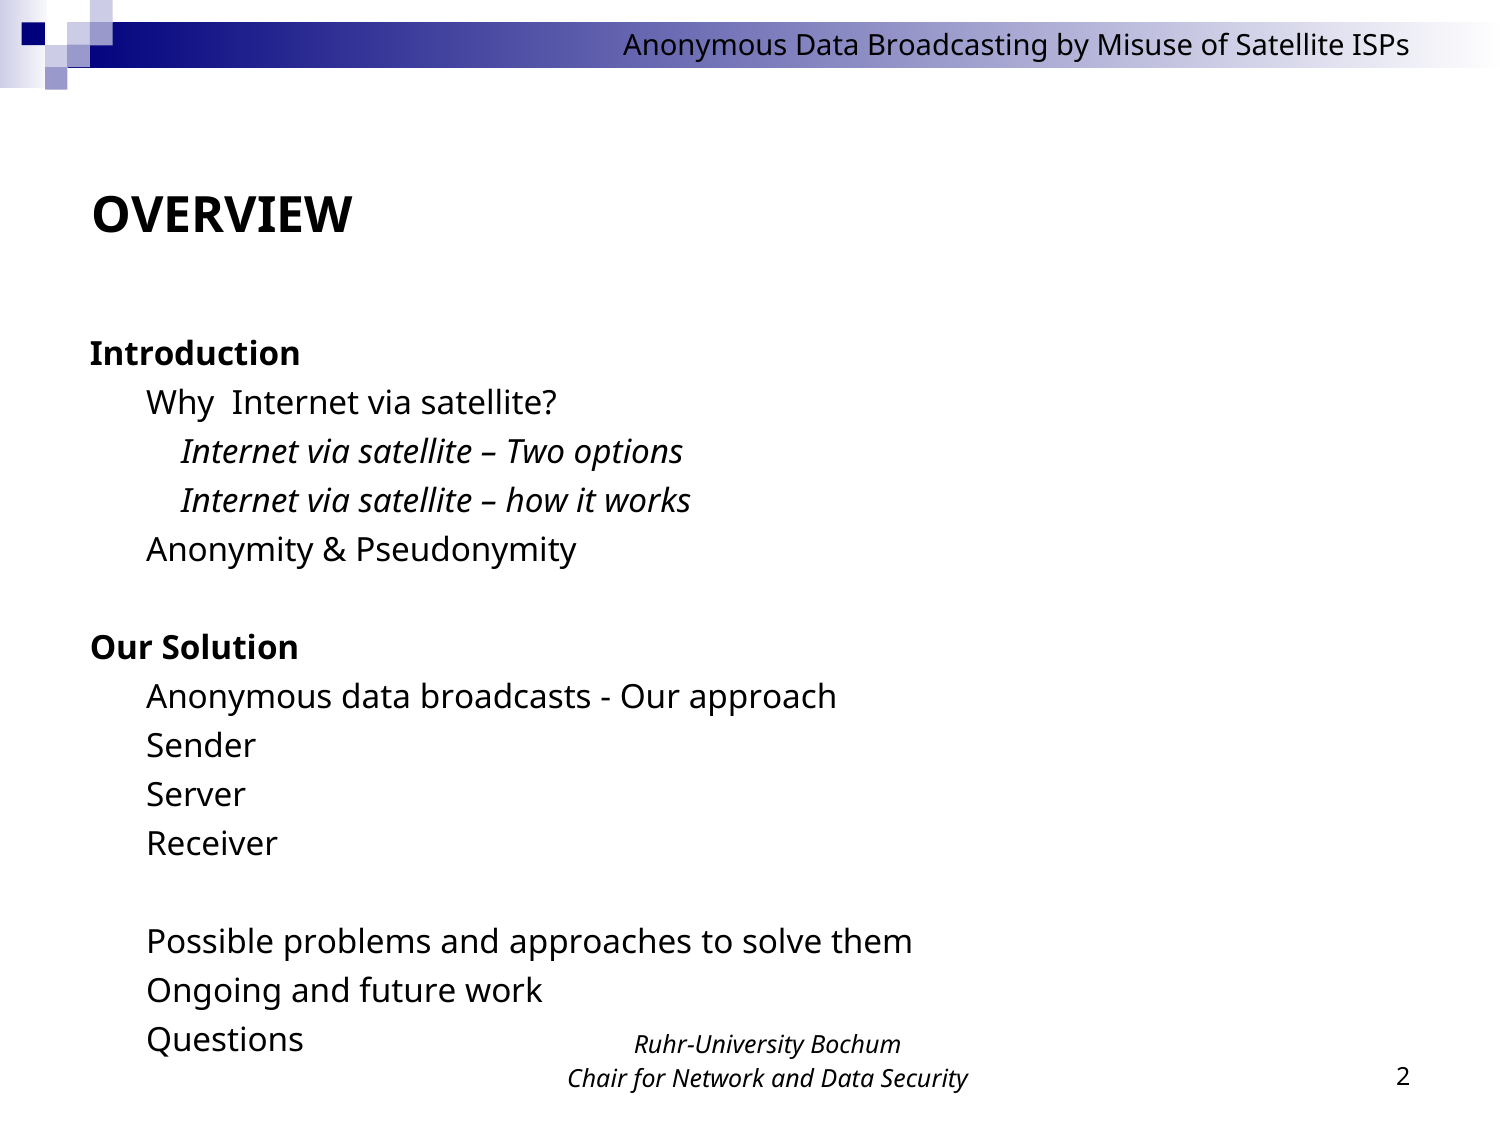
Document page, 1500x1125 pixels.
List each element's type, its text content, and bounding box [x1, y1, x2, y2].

list Introduction Why Internet via satellite? Internet via satellite – Two options Internet via satellite – how it works Anonymity & Pseudonymity Our Solution Anonymous data broadcasts - Our approach Sender Server Receiver Possible problems and approaches to solve them Ongoing and future work Questions [75, 324, 1426, 1071]
text_box Ruhr-University Bochum Chair for Network and Data Security [552, 1018, 984, 1103]
title Anonymous Data Broadcasting by Misuse of Satellite ISPs [608, 18, 1471, 70]
text_box OVERVIEW [76, 171, 1424, 256]
